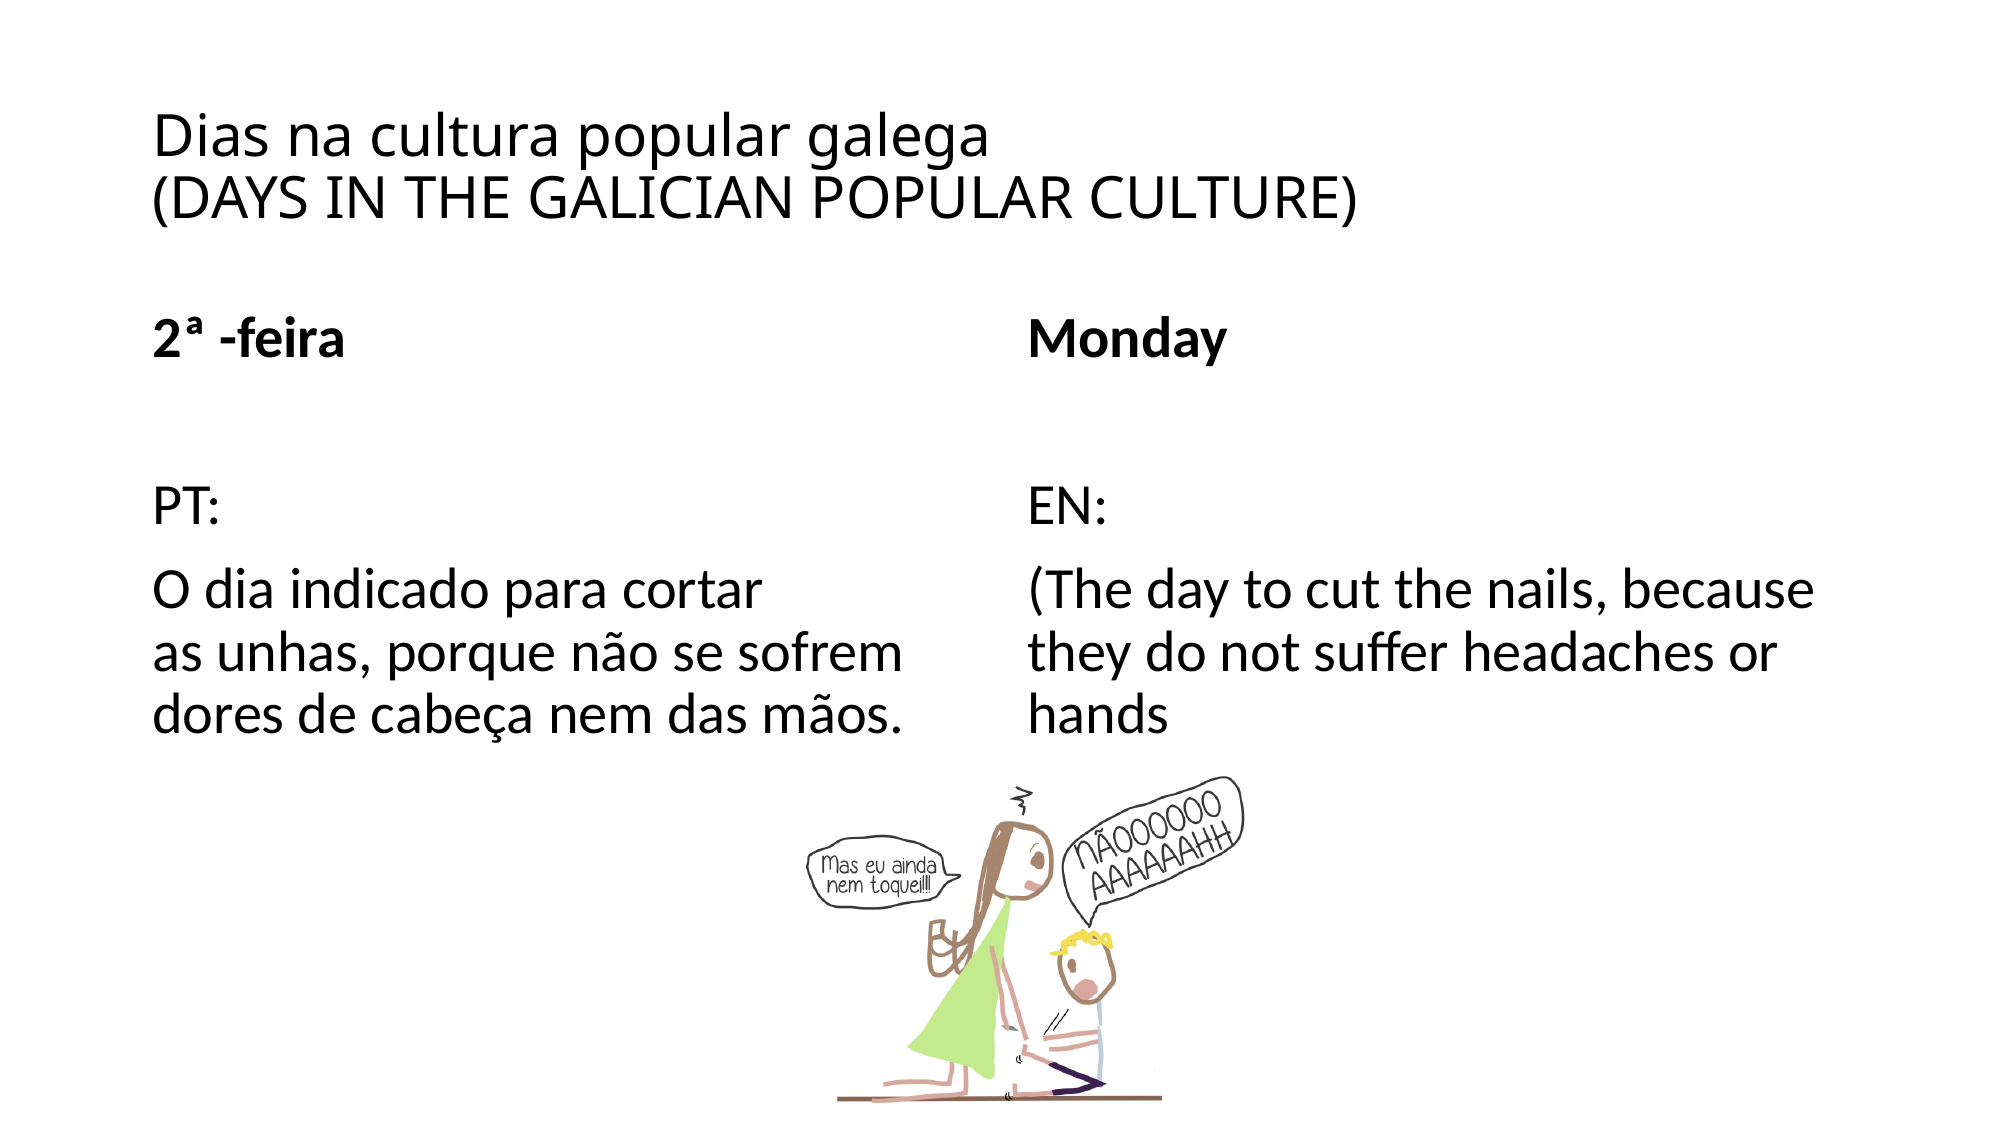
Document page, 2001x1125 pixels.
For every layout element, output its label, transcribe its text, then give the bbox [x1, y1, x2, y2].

list 2ª -feira PT: O dia indicado para cortar as unhas, porque não se sofrem dores de cabeça nem das mãos. [137, 299, 988, 1014]
list Monday EN: (The day to cut the nails, because they do not suffer headaches or hands [1012, 299, 1863, 1014]
title Dias na cultura popular galega (DAYS IN THE GALICIAN POPULAR CULTURE) [137, 59, 1863, 278]
picture [806, 766, 1274, 1103]
